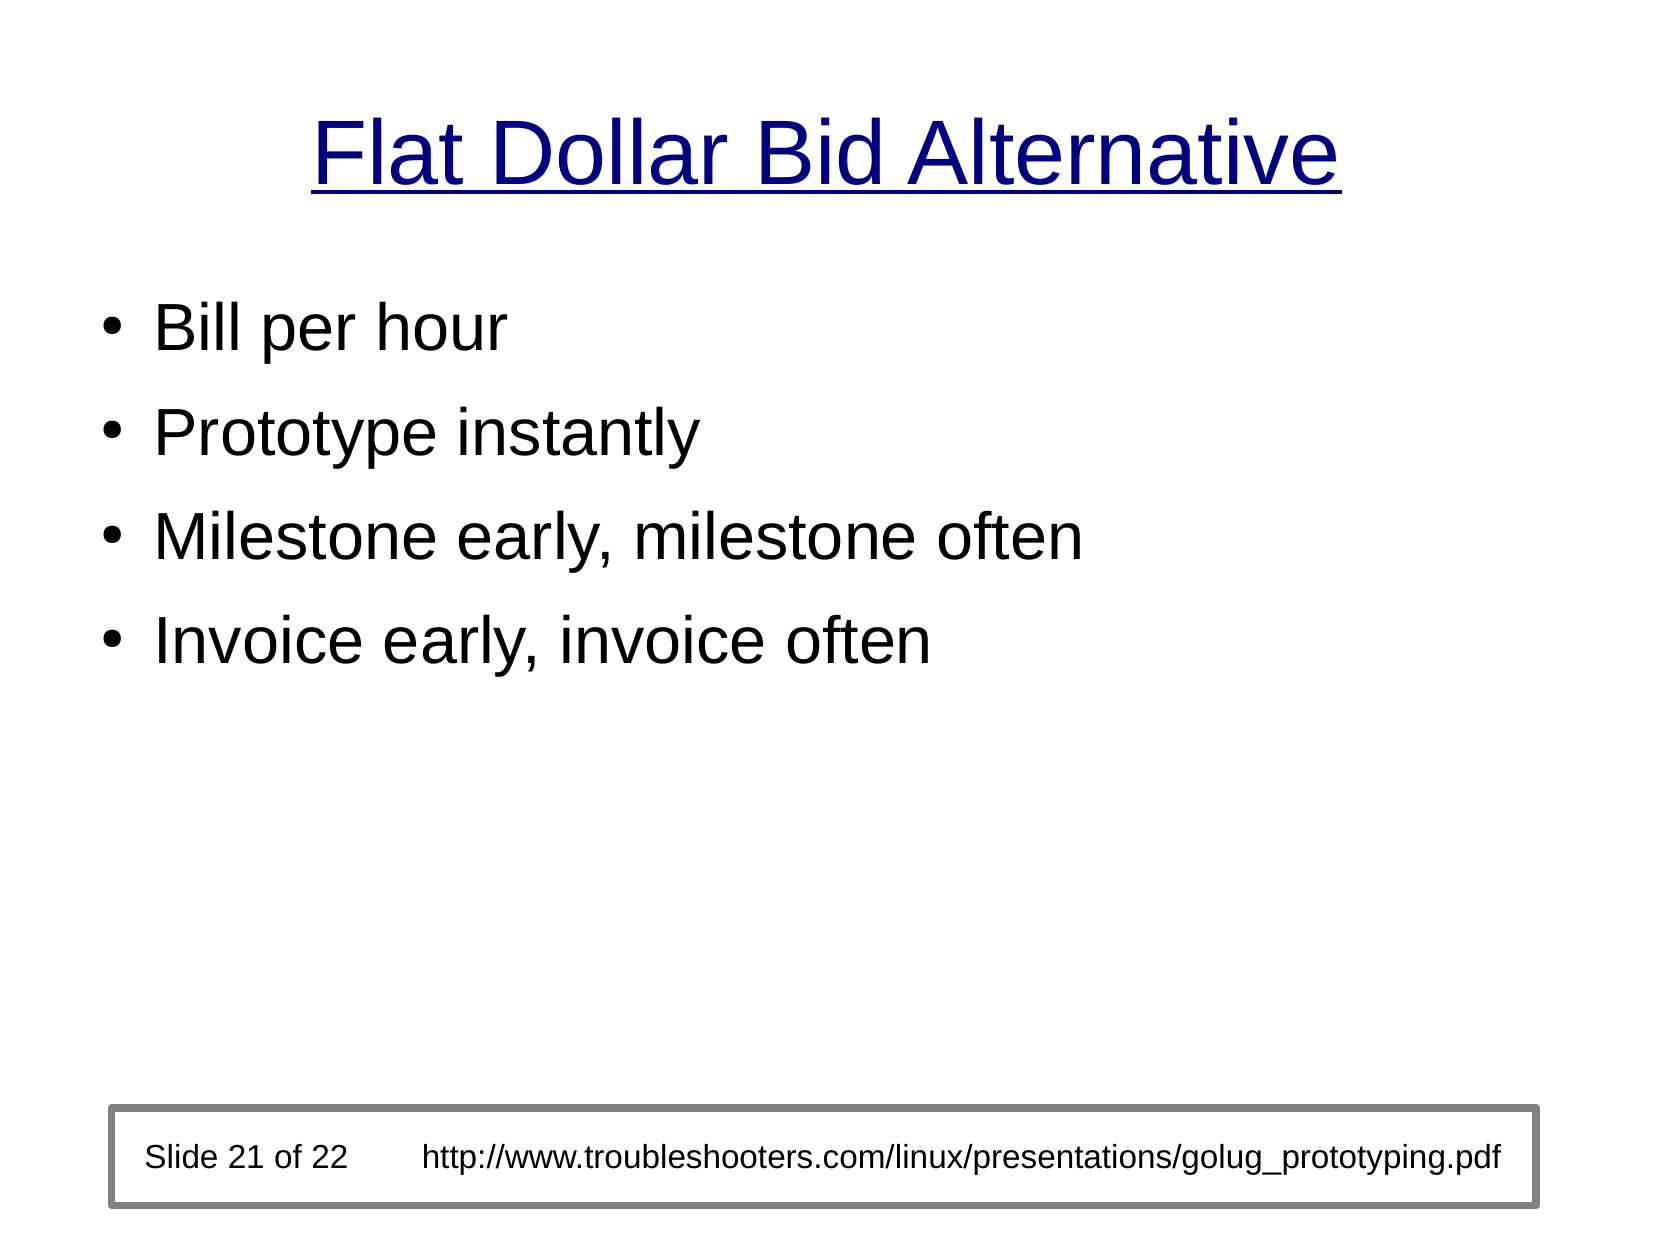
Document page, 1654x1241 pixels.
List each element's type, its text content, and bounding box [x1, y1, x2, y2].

list Bill per hour Prototype instantly Milestone early, milestone often Invoice early, invoice often [82, 290, 1538, 1010]
text_box Slide <number> of 22 http://www.troubleshooters.com/linux/presentations/golug_prototyping.pdf [111, 1108, 1537, 1206]
title Flat Dollar Bid Alternative [82, 49, 1571, 257]
